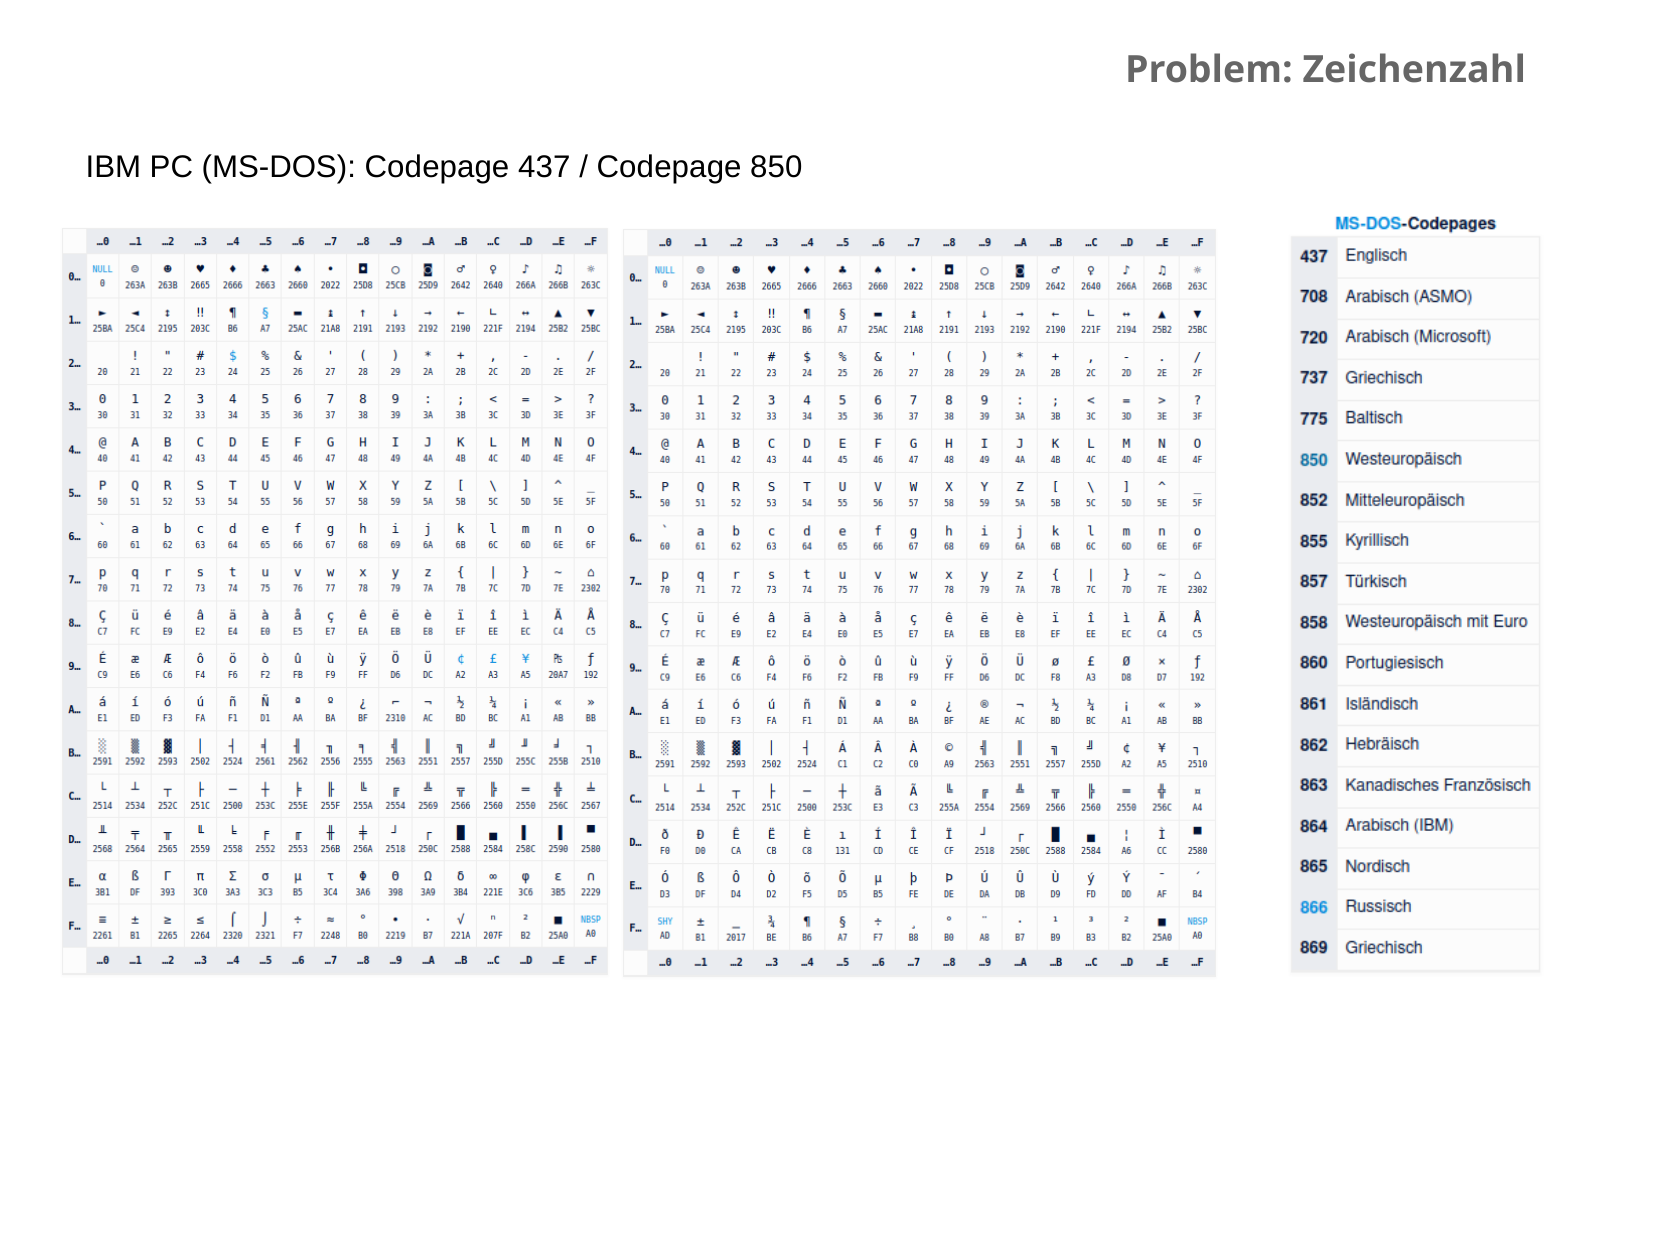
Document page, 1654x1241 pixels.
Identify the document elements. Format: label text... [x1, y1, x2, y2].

text_box IBM PC (MS-DOS): Codepage 437 / Codepage 850 [70, 141, 969, 199]
text_box Problem: Zeichenzahl [1110, 35, 1595, 102]
picture [59, 224, 1222, 982]
picture [1287, 206, 1557, 981]
